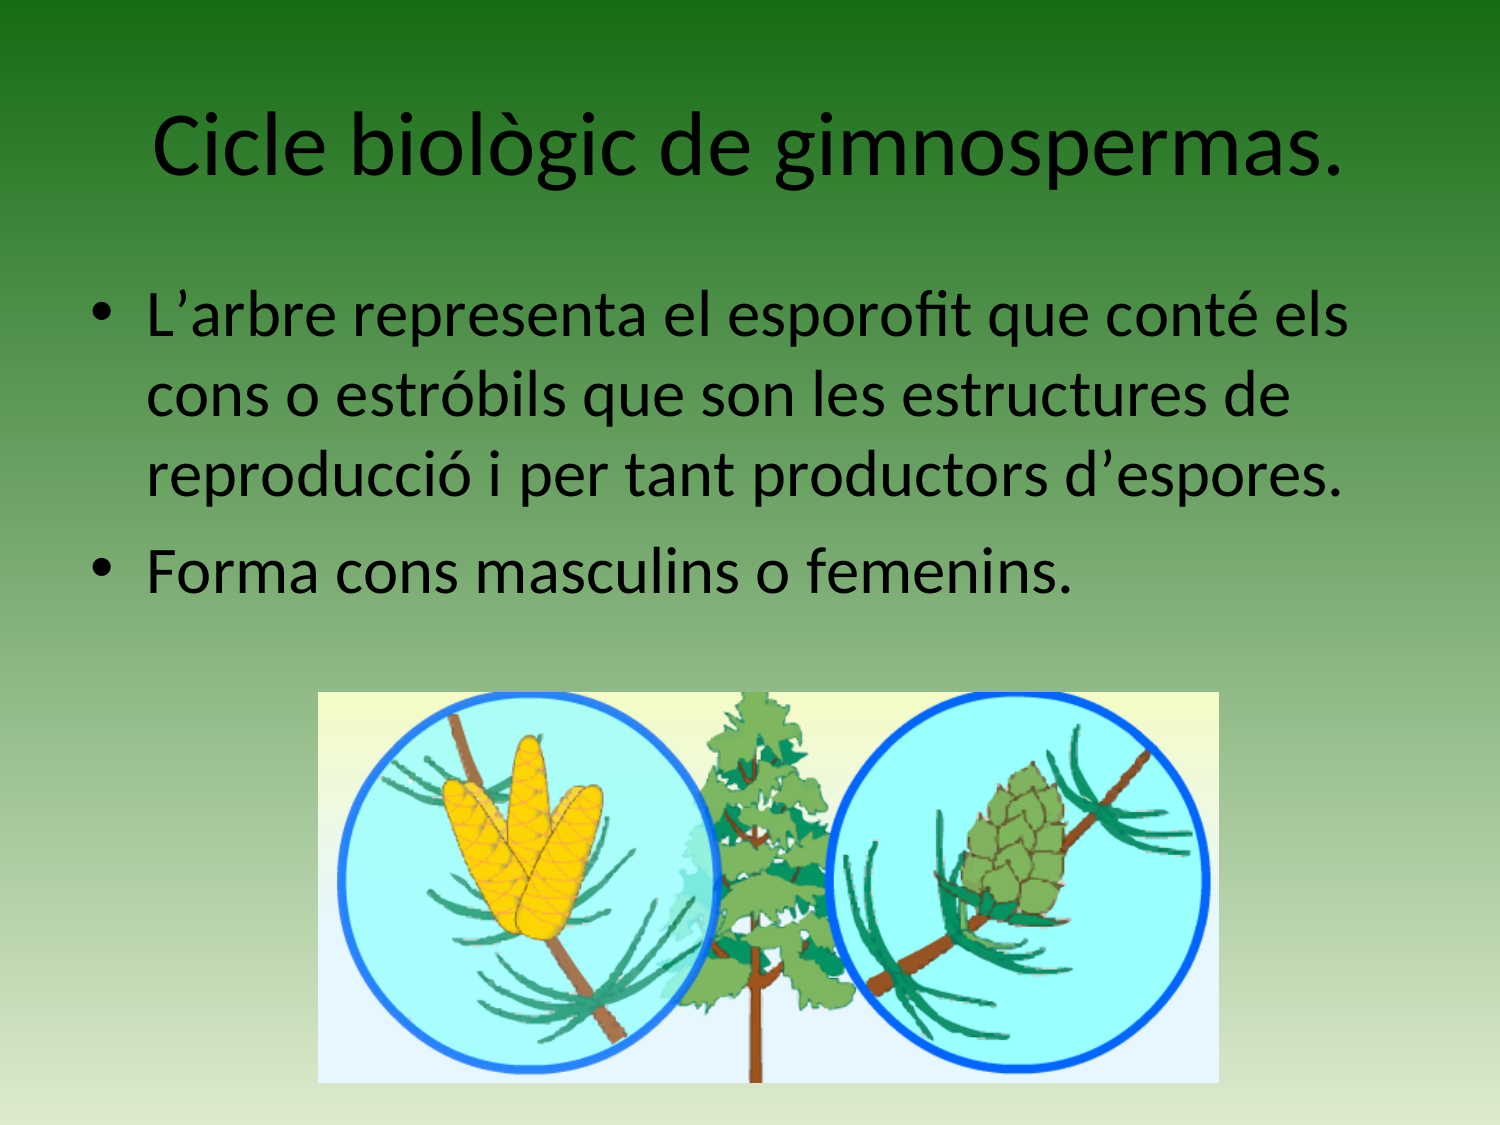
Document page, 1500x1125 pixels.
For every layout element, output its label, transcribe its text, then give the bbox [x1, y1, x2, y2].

title Cicle biològic de gimnospermas. [75, 45, 1426, 233]
list L’arbre representa el esporofit que conté els cons o estróbils que son les estructures de reproducció i per tant productors d’espores. Forma cons masculins o femenins. [75, 262, 1426, 622]
picture [318, 692, 1220, 1084]
